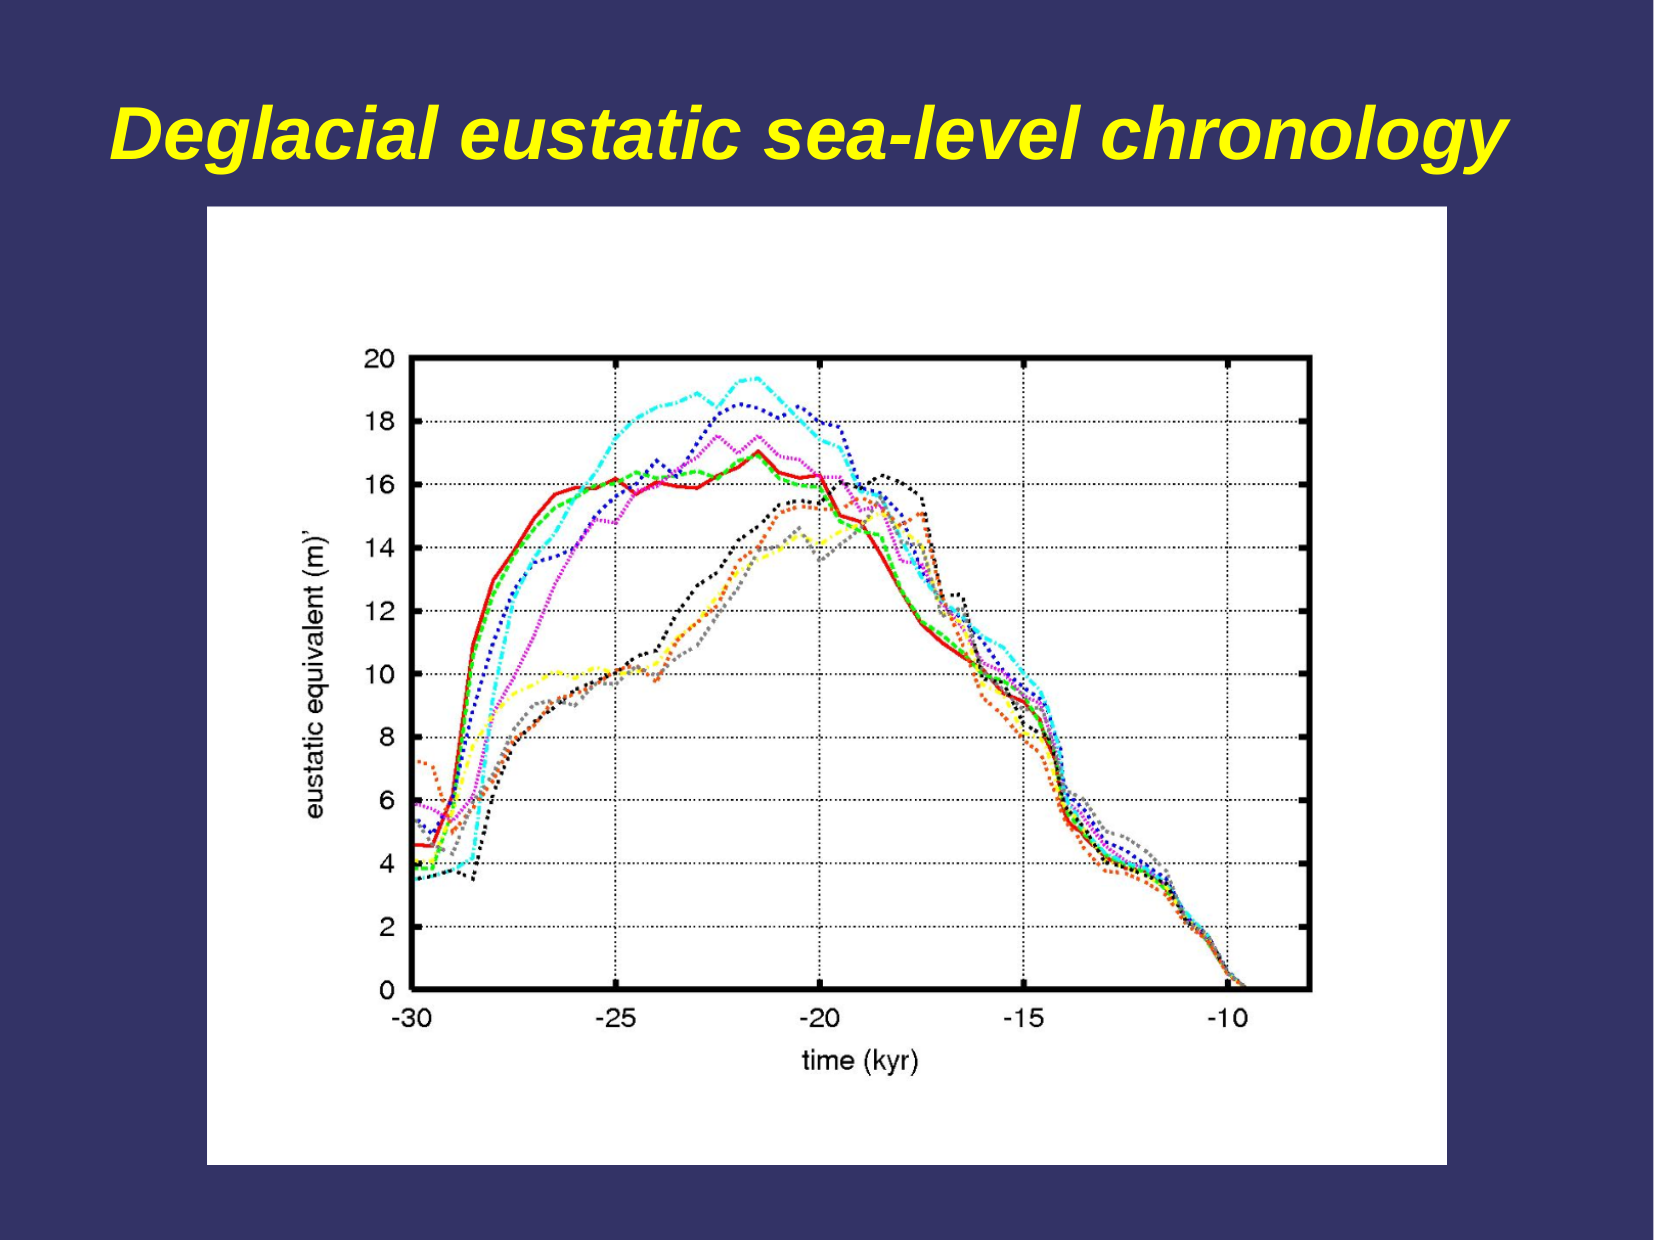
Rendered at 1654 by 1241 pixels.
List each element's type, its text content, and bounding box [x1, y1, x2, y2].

title Deglacial eustatic sea-level chronology [103, 49, 1516, 224]
picture [206, 206, 1447, 1165]
